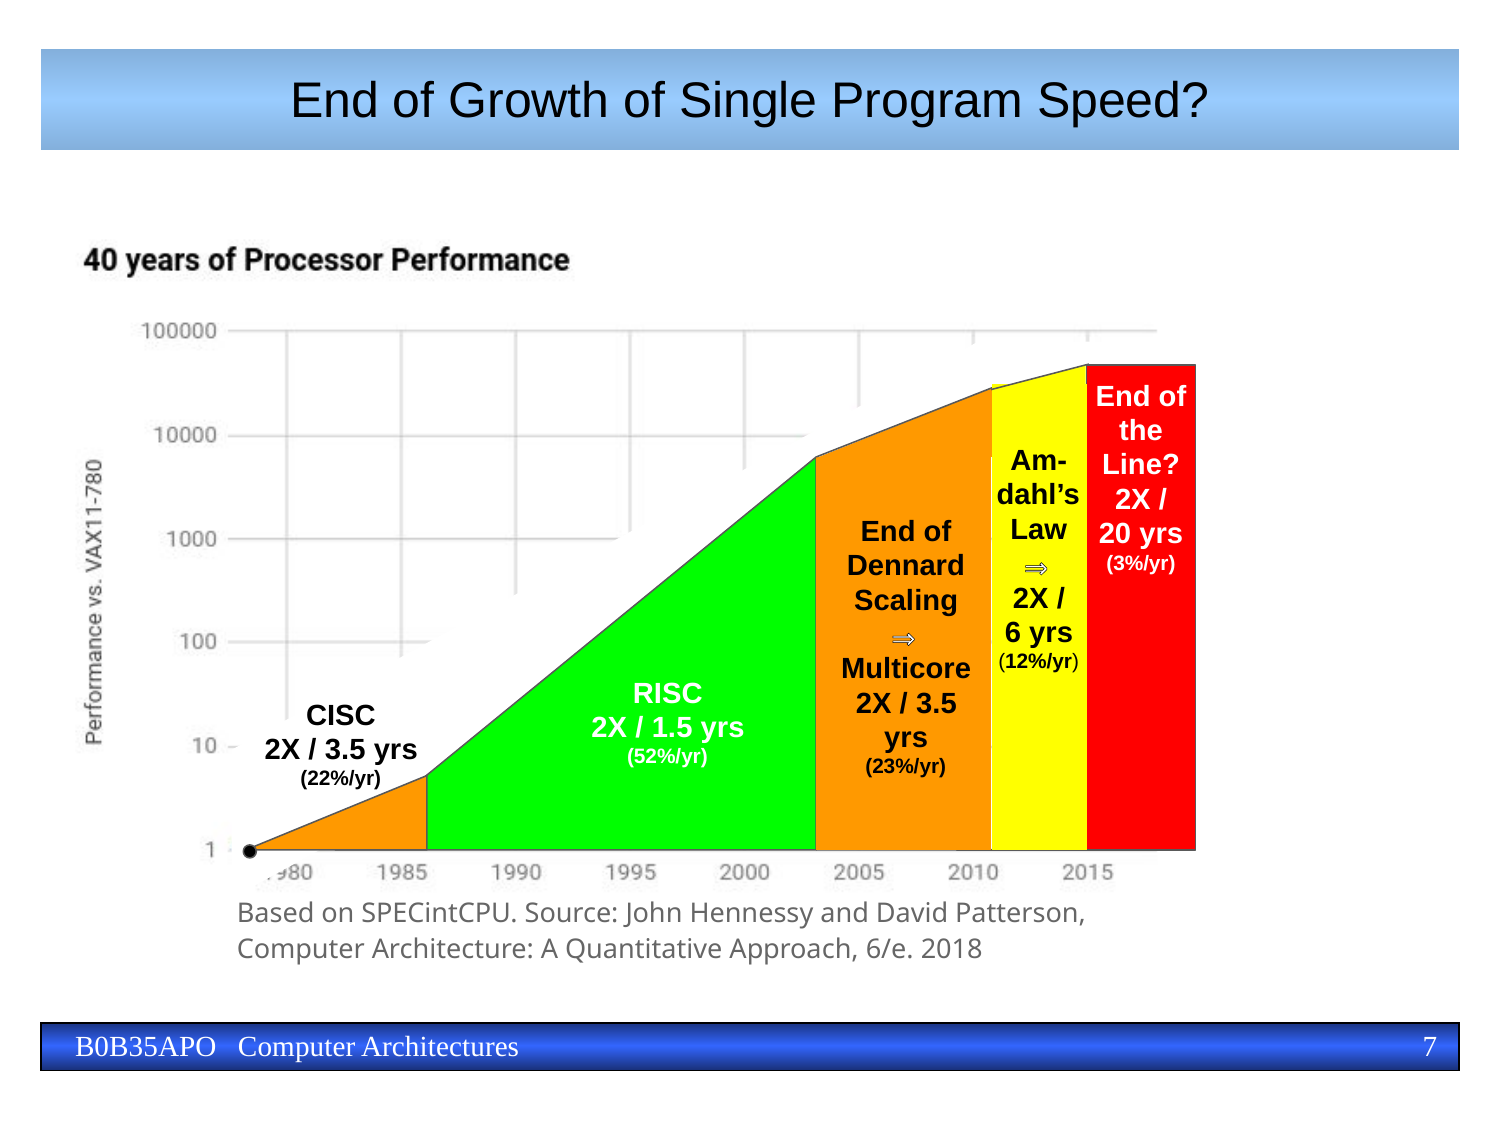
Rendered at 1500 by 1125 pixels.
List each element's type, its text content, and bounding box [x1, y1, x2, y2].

text_box (12%/yr) [998, 649, 1080, 674]
text_box End of [860, 514, 960, 548]
title End of Growth of Single Program Speed? [41, 49, 1459, 150]
text_box RISC [632, 676, 703, 710]
text_box 2X / [1012, 581, 1074, 615]
text_box Am- [1010, 444, 1068, 477]
text_box 2X / 3.5 yrs [264, 732, 419, 766]
picture [269, 851, 1192, 879]
text_box 20 yrs [1098, 517, 1184, 551]
text_box yrs [884, 721, 929, 754]
text_box CISC [306, 698, 376, 732]
text_box 6 yrs [1004, 616, 1074, 649]
text_box [428, 460, 815, 849]
text_box 2X / [1115, 482, 1176, 516]
text_box (23%/yr) [865, 755, 947, 779]
text_box (3%/yr) [1106, 551, 1176, 575]
text_box ⇒ [891, 617, 921, 652]
text_box Based on SPECintCPU. Source: John Hennessy and David Patterson, Computer Architecture: A Quantitative Approach, 6/e. 2018 [236, 893, 1145, 956]
text_box ⇒ [1023, 546, 1054, 581]
text_box dahl’s [996, 478, 1081, 512]
text_box 2X / 1.5 yrs [591, 711, 746, 744]
text_box (22%/yr) [300, 766, 382, 791]
picture [48, 212, 1192, 920]
text_box Dennard [846, 549, 966, 583]
text_box 2X / 3.5 [855, 686, 966, 720]
text_box Scaling [854, 583, 959, 617]
text_box Law [1010, 512, 1068, 546]
text_box Line? [1112, 448, 1181, 482]
text_box (52%/yr) [627, 745, 709, 769]
text_box End of [1095, 379, 1195, 413]
text_box [196, 341, 1426, 940]
text_box Multicore [841, 652, 972, 686]
text_box the [1119, 414, 1172, 447]
